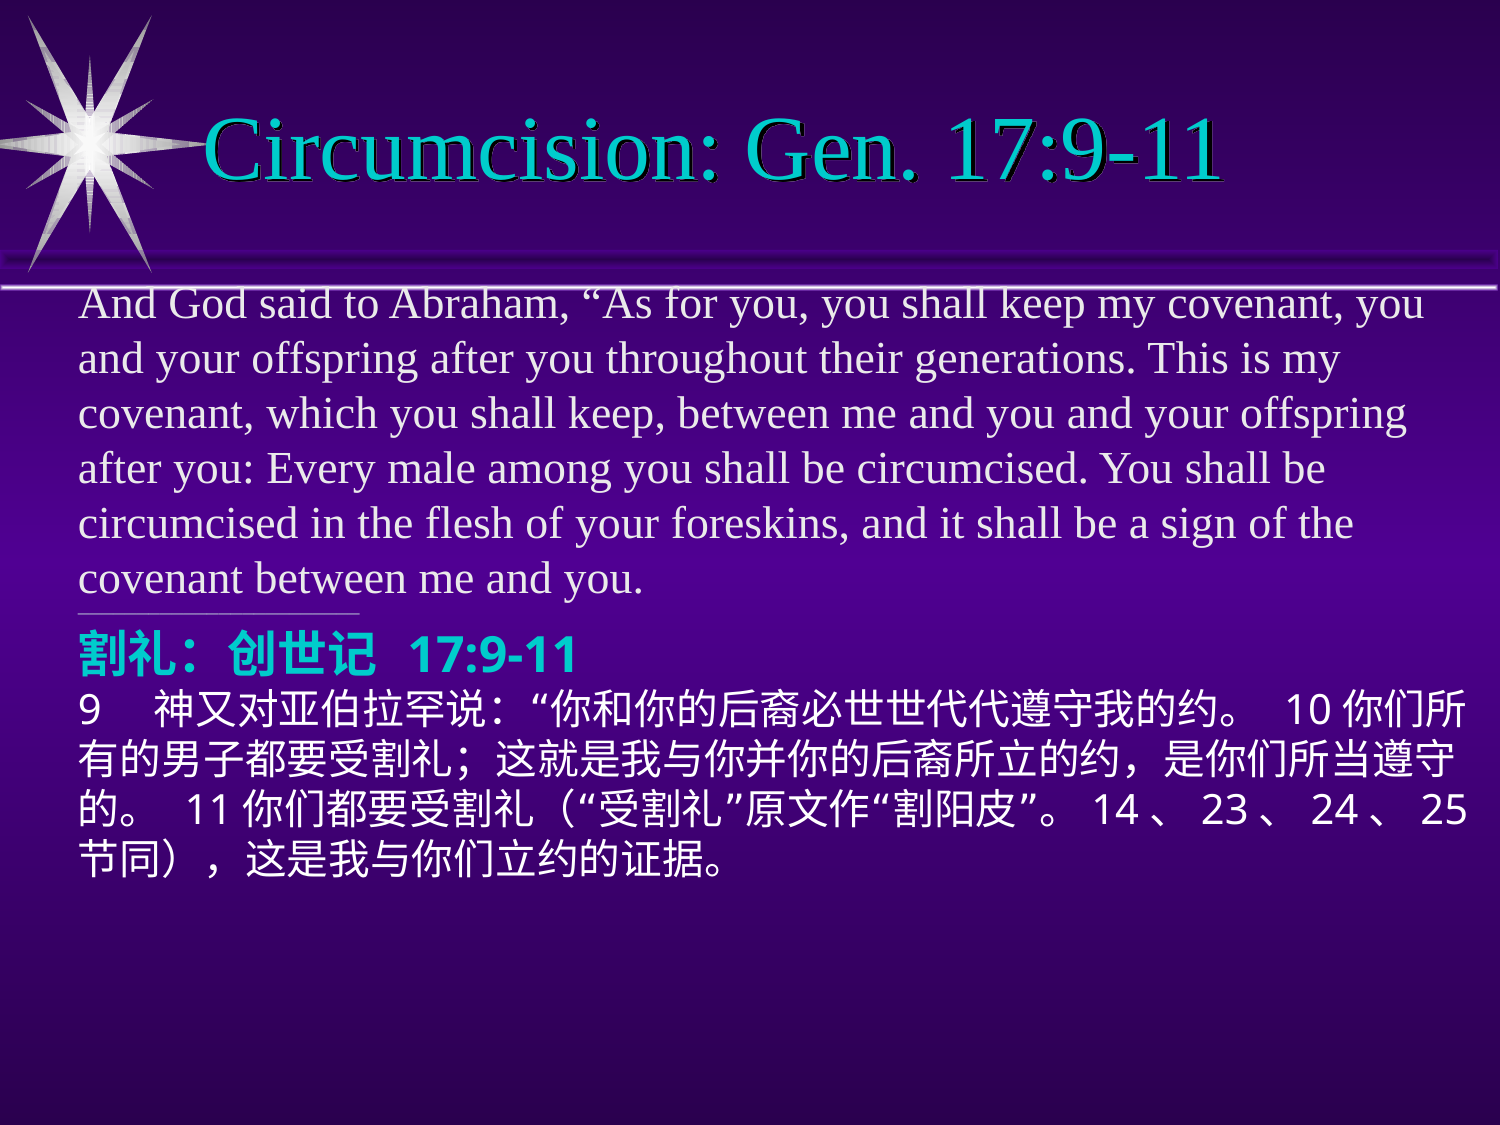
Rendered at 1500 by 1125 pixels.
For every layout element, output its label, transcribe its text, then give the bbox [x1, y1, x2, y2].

title Circumcision: Gen. 17:9-11 [187, 56, 1463, 244]
text_box And God said to Abraham, “As for you, you shall keep my covenant, you and your offspring after you throughout their generations. This is my covenant, which you shall keep, between me and you and your offspring after you: Every male among you shall be circumcised. You shall be circumcised in the flesh of your foreskins, and it shall be a sign of the covenant between me and you. ──────────────────────── 割礼：创世记 17:9-11 9 神又对亚伯拉罕说：“你和你的后裔必世世代代遵守我的约。 10你们所有的男子都要受割礼；这就是我与你并你的后裔所立的约，是你们所当遵守的。 11你们都要受割礼（“受割礼”原文作“割阳皮”。14、23、24、25节同），这是我与你们立约的证据。 [63, 265, 1500, 1103]
